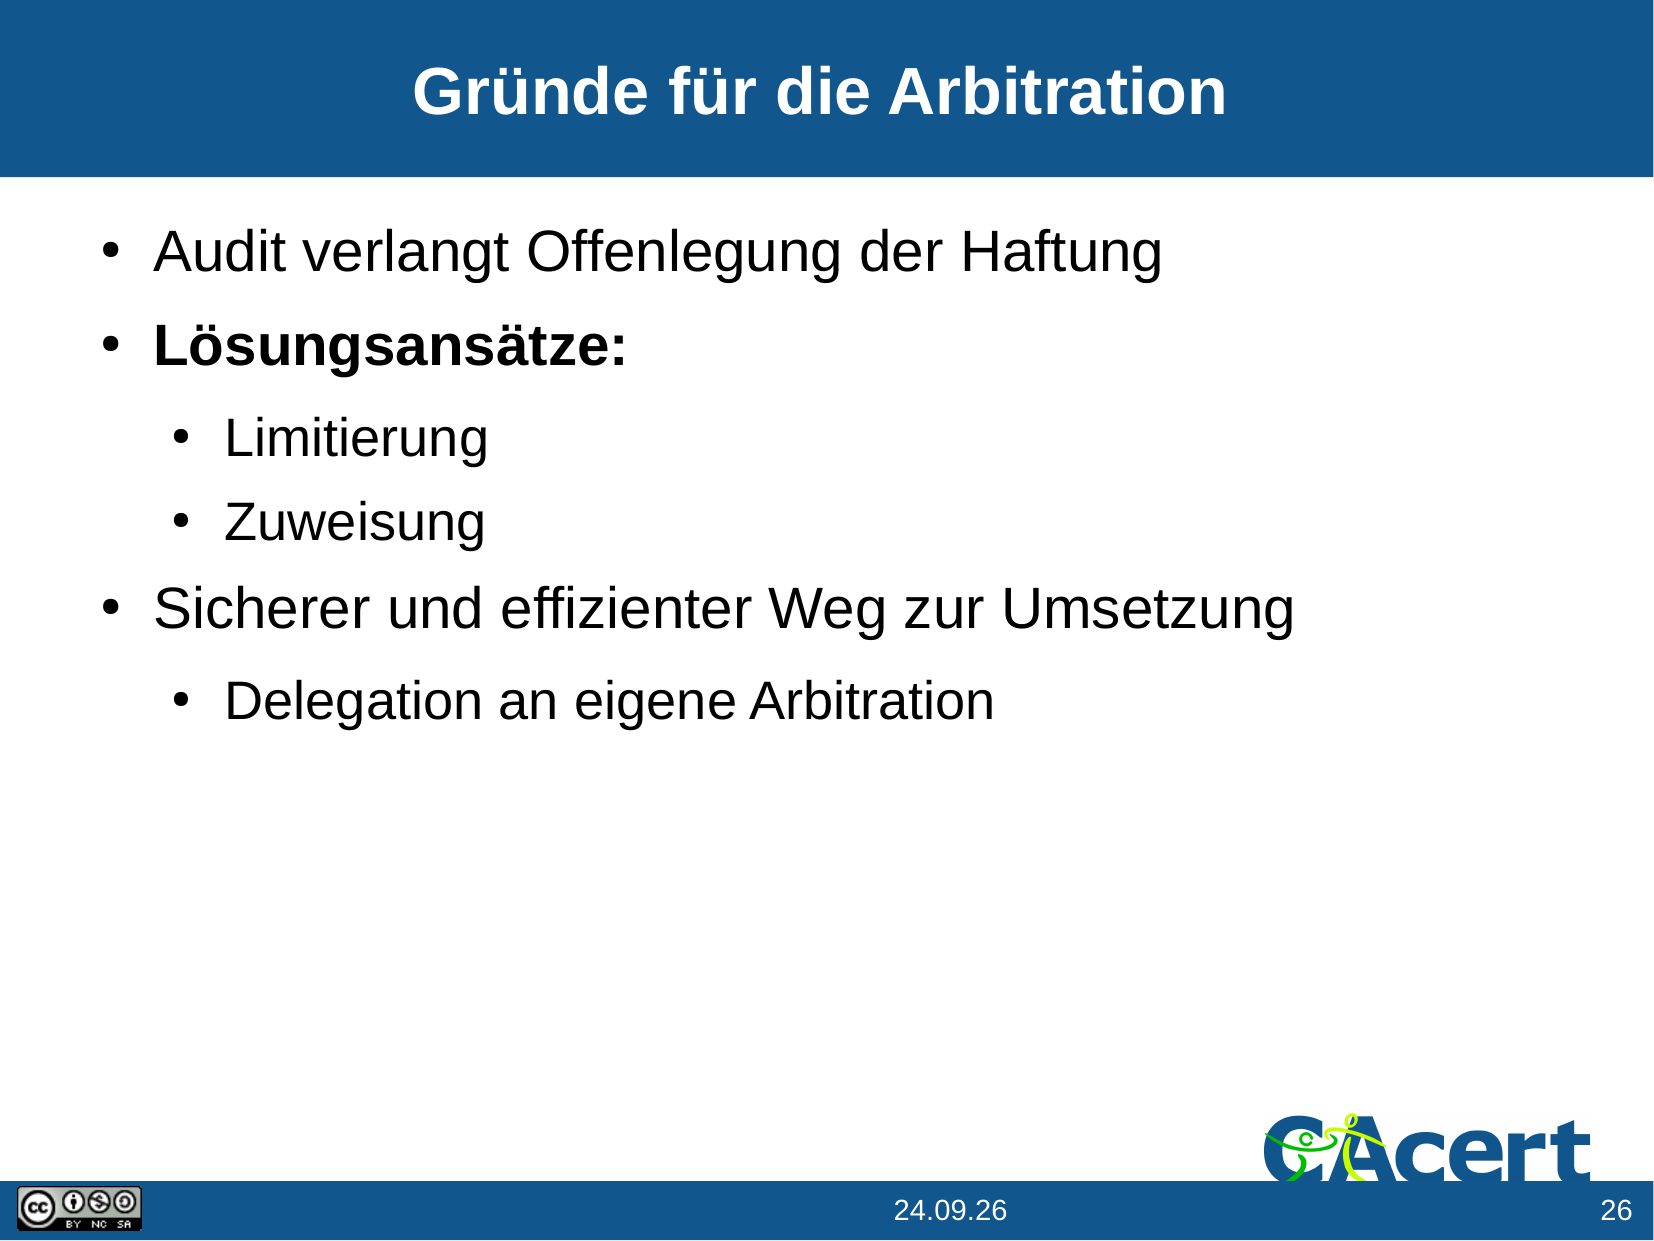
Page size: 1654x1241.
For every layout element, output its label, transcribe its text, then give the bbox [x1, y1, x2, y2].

picture [17, 1186, 142, 1231]
list Audit verlangt Offenlegung der Haftung Lösungsansätze: Limitierung Zuweisung Sicherer und effizienter Weg zur Umsetzung Delegation an eigene Arbitration [82, 218, 1571, 1077]
picture [1263, 1112, 1591, 1181]
title Gründe für die Arbitration [76, 17, 1565, 166]
